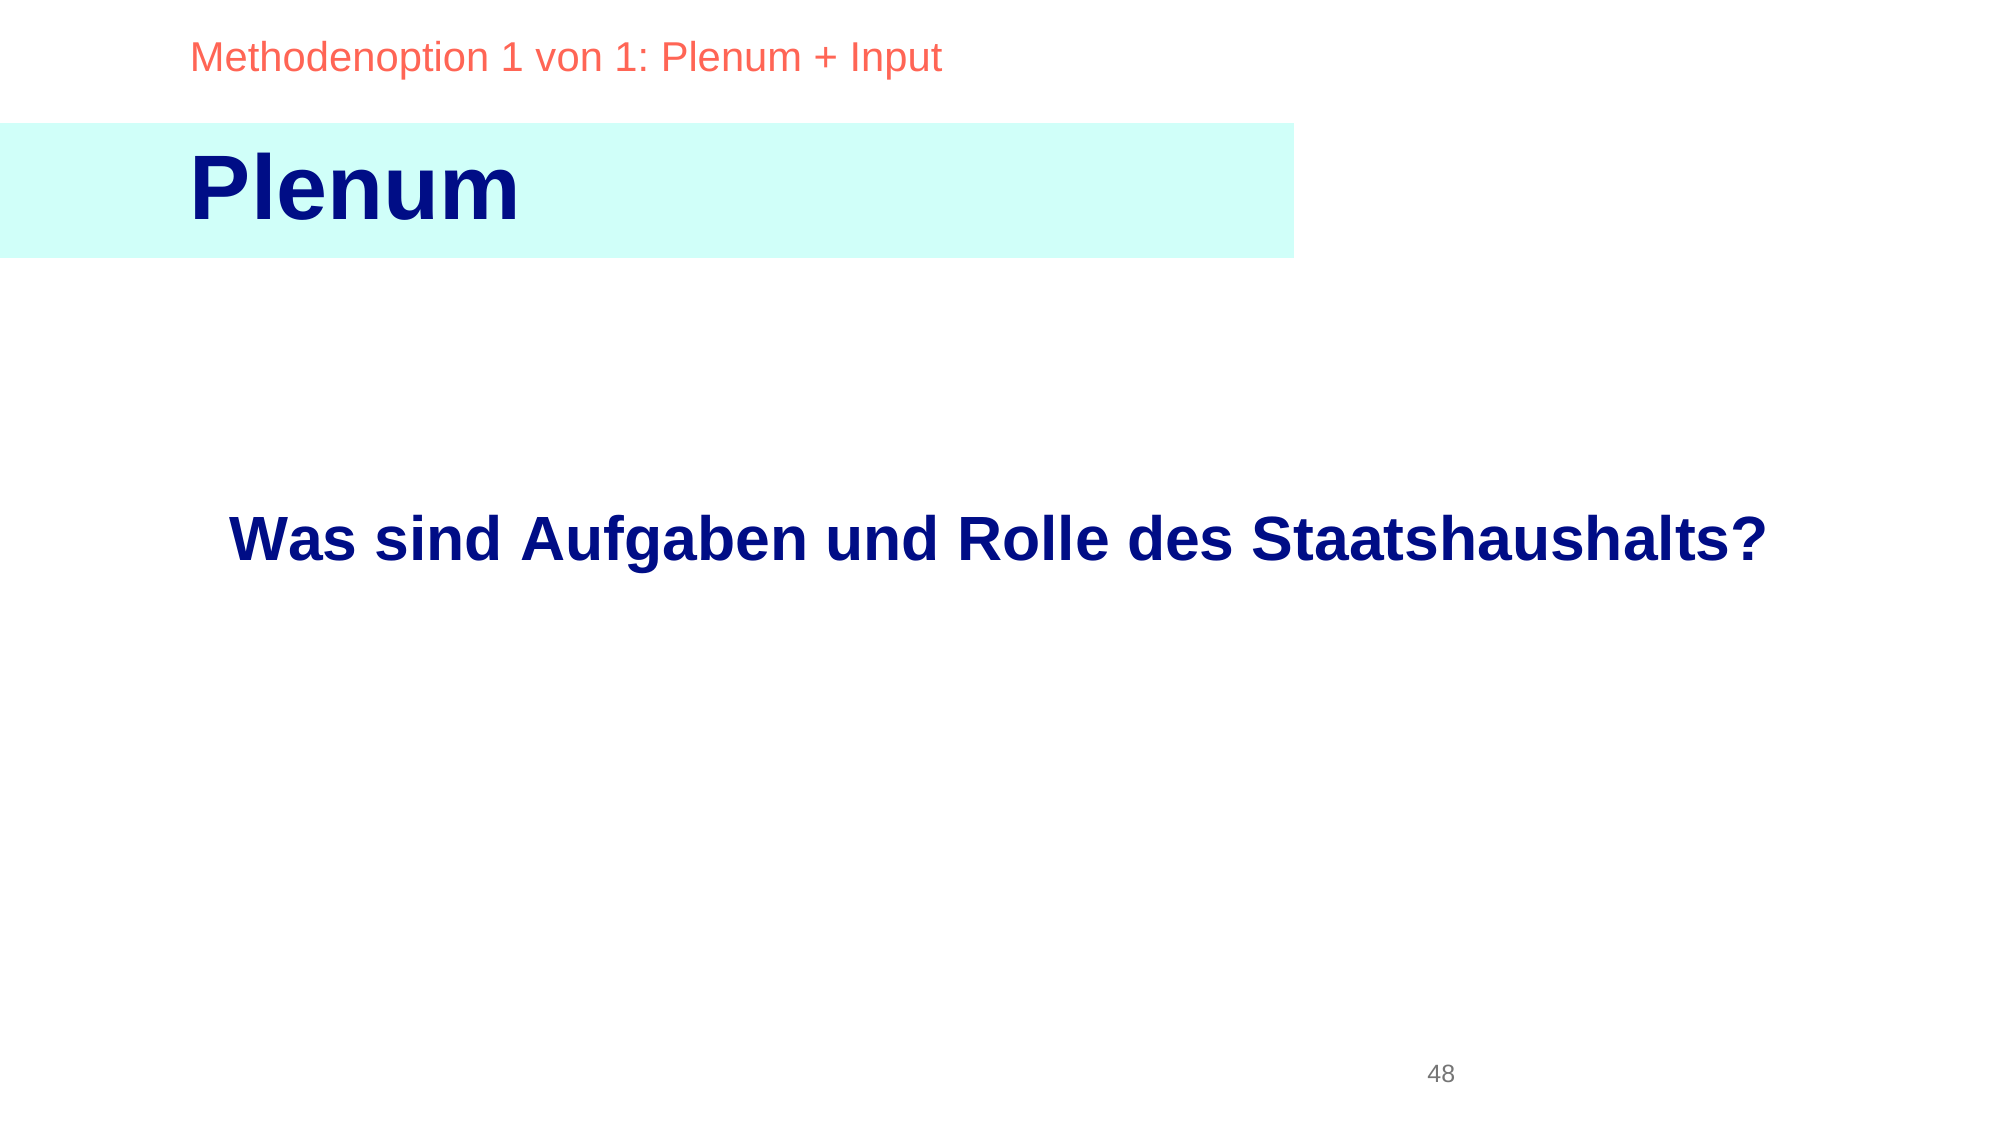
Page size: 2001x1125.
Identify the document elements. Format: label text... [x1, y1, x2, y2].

list Plenum [137, 129, 1093, 258]
list Was sind Aufgaben und Rolle des Staatshaushalts? [204, 498, 1796, 627]
list Methodenoption 1 von 1: Plenum + Input [137, 27, 1119, 107]
